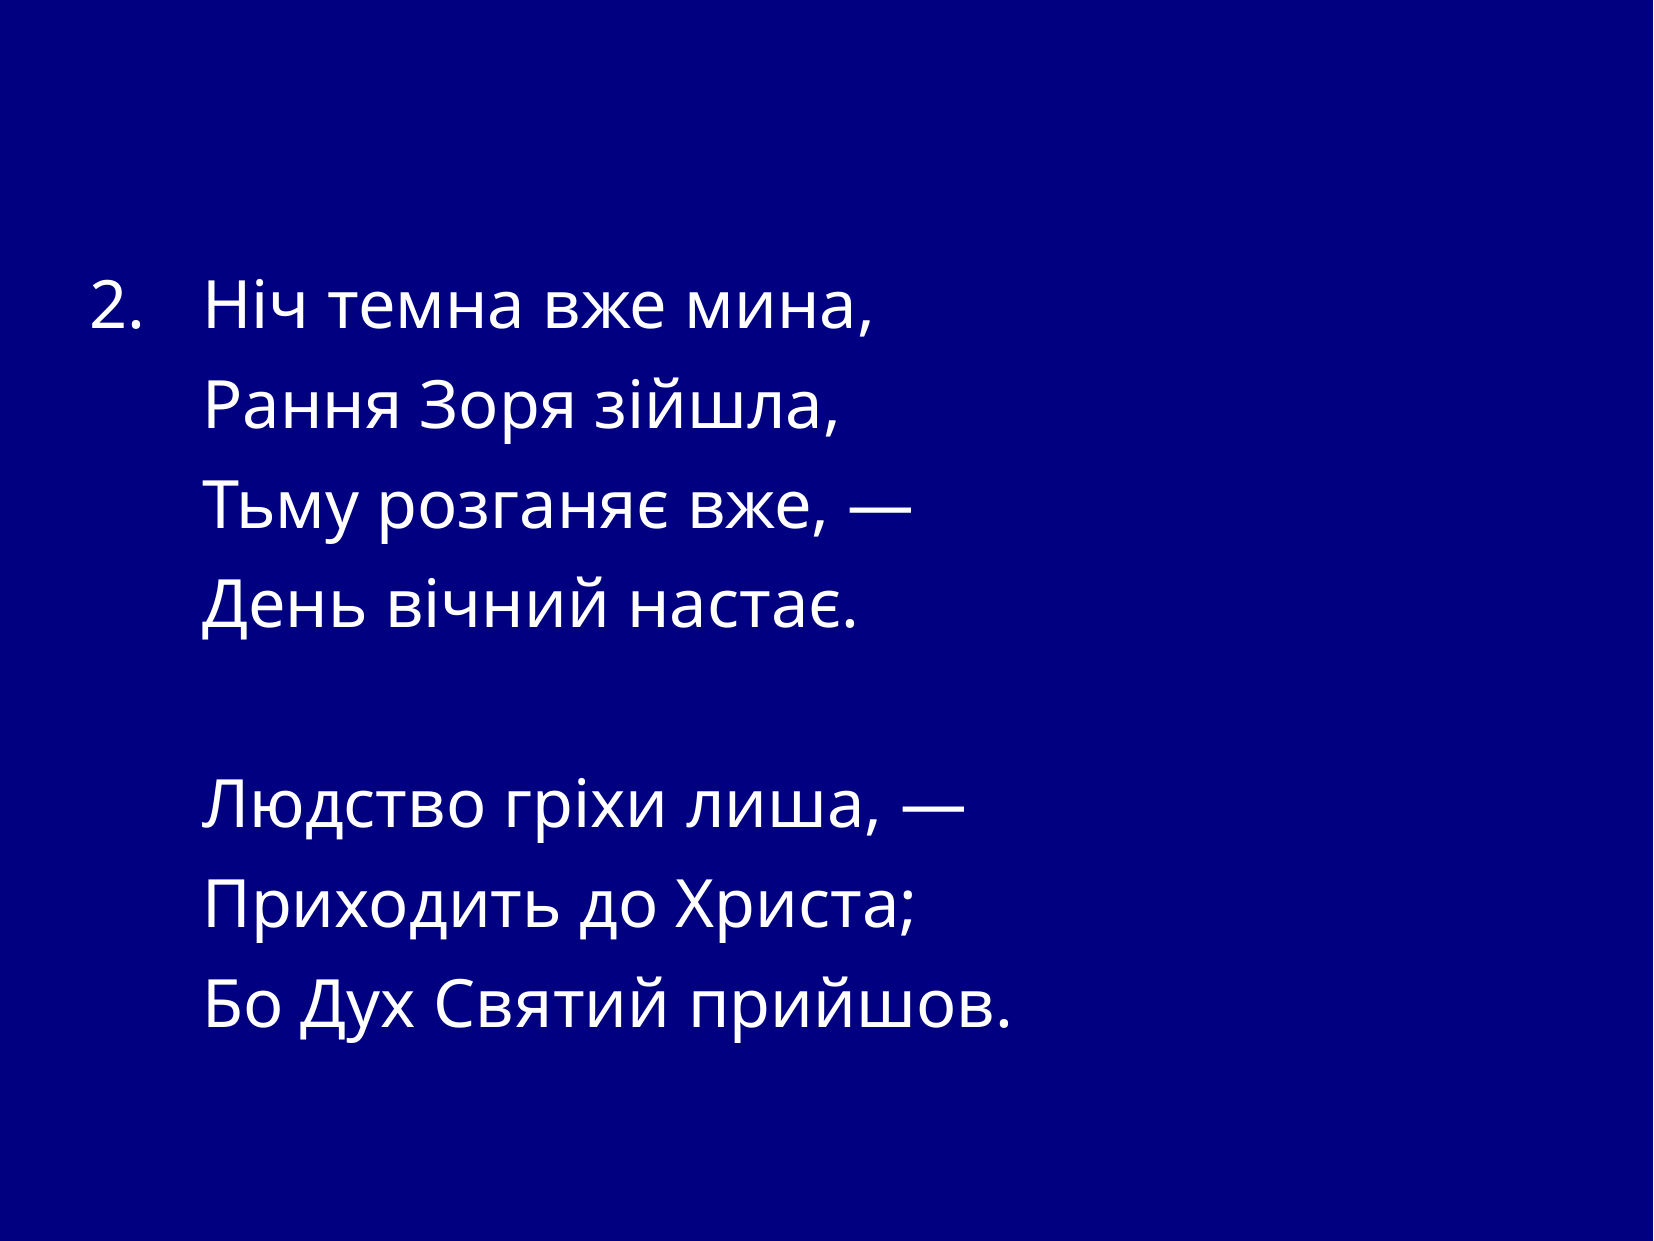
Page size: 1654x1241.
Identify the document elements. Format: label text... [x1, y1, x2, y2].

text_box 2. Ніч темна вже мина, Рання Зоря зійшла, Тьму розганяє вже, ― День вічний настає. Людство гріхи лиша, ― Приходить до Христа; Бо Дух Святий прийшов. [75, 150, 1576, 1163]
